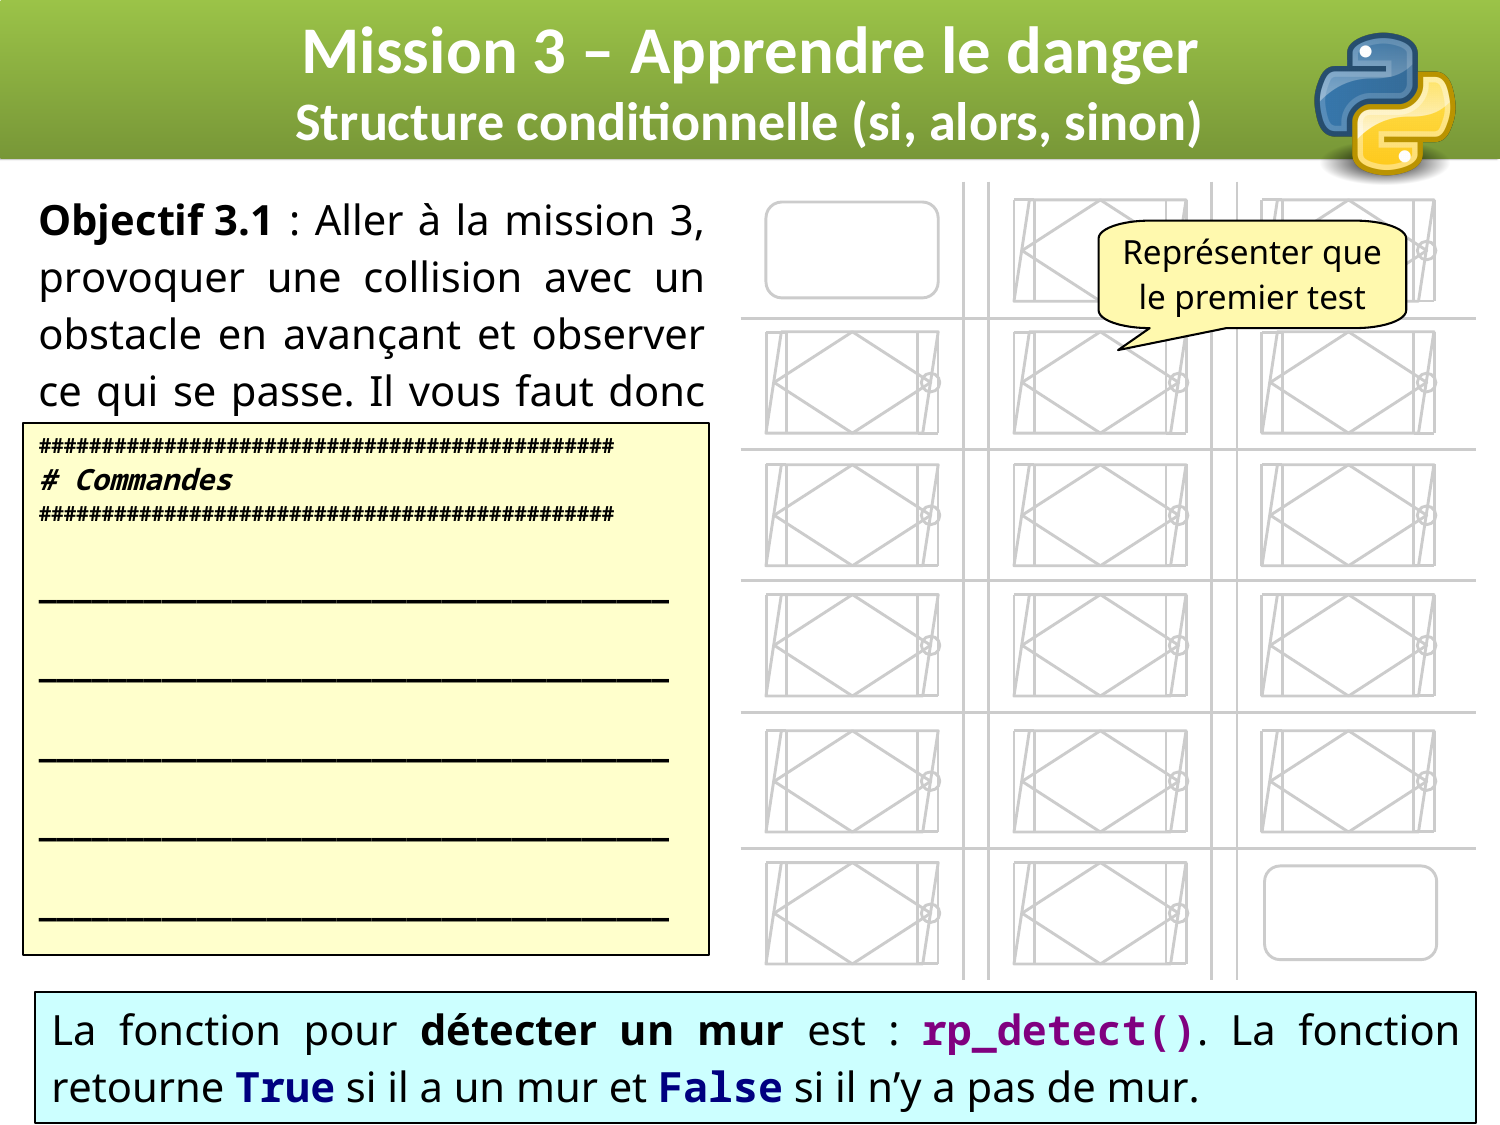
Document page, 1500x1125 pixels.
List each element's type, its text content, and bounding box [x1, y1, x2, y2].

text_box Représenter que le premier test [1098, 220, 1407, 351]
text_box [931, 506, 937, 525]
text_box [1427, 242, 1433, 260]
text_box [1179, 506, 1185, 525]
text_box [931, 374, 937, 392]
text_box Objectif 3.1 : Aller à la mission 3, provoquer une collision avec un obstacle en avançant et observer ce qui se passe. Il vous faut donc sécuriser l’avance du robot. [23, 183, 721, 407]
text_box Mission 3 – Apprendre le danger Structure conditionnelle (si, alors, sinon) [0, 0, 1500, 159]
text_box [1179, 772, 1185, 791]
text_box [1427, 506, 1433, 525]
text_box [1427, 374, 1433, 392]
text_box [1427, 637, 1433, 655]
text_box [1179, 374, 1185, 392]
text_box [1427, 772, 1433, 791]
text_box La fonction pour détecter un mur est : rp_detect(). La fonction retourne True si il a un mur et False si il n’y a pas de mur. [35, 992, 1477, 1093]
text_box [1179, 904, 1185, 923]
text_box [931, 772, 937, 791]
text_box [931, 637, 937, 655]
text_box [931, 904, 937, 923]
text_box [1179, 637, 1185, 655]
picture [1305, 29, 1465, 189]
text_box ############################################## # Commandes ############################################## ____________________________________ ____________________________________ ____________________________________ ____________________________________ ____________________________________ ____________________________________ ____________________________________ [23, 422, 709, 956]
